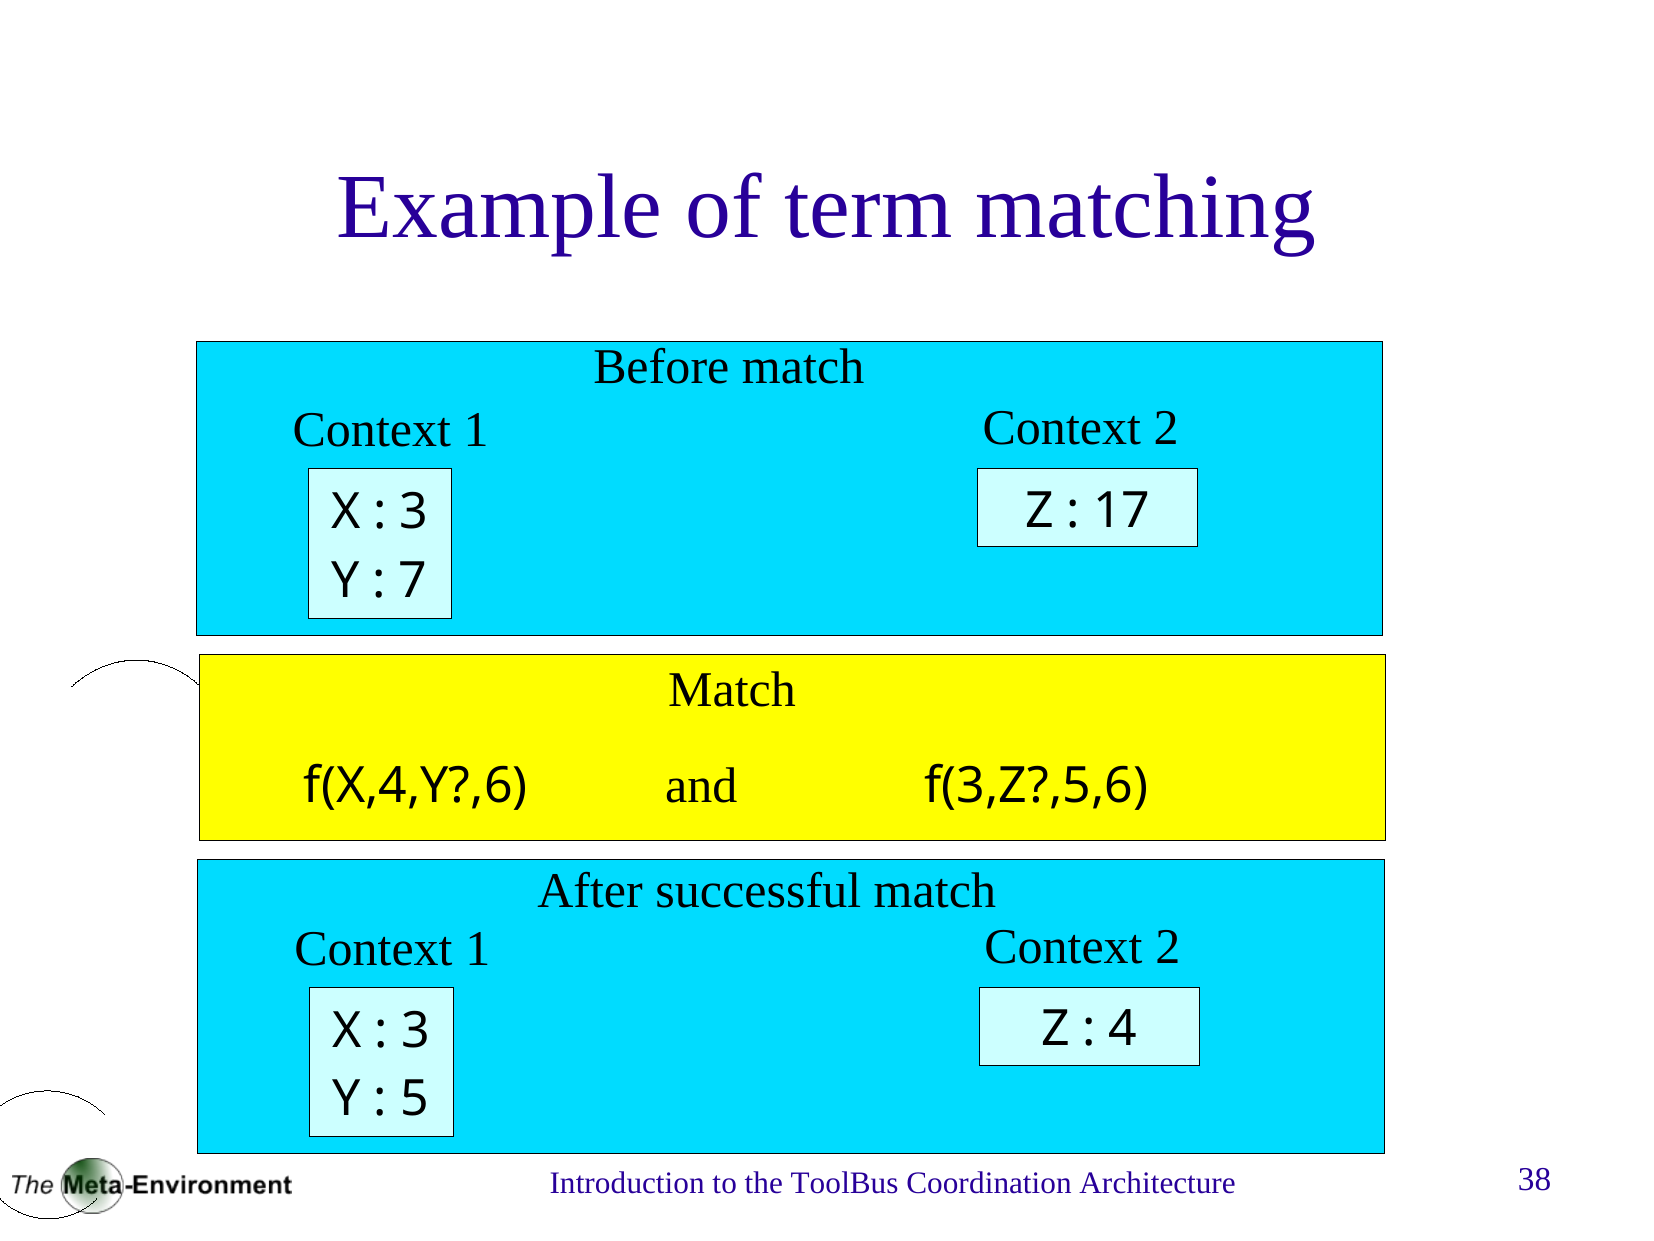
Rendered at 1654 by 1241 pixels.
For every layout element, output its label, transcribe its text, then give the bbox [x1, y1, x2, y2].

text_box [196, 341, 1383, 636]
text_box [197, 859, 1385, 1154]
text_box Context 1 [292, 401, 502, 463]
text_box Context 2 [982, 400, 1192, 461]
title Example of term matching [121, 0, 1534, 416]
text_box Z : 4 [979, 987, 1200, 1066]
text_box Z : 17 [977, 468, 1198, 547]
text_box After successful match [537, 862, 996, 924]
text_box [199, 654, 1386, 841]
picture [12, 1158, 292, 1214]
text_box Context 2 [984, 918, 1193, 980]
text_box Match [668, 661, 797, 723]
text_box X : 3 Y : 7 [308, 468, 452, 619]
text_box Context 1 [294, 920, 503, 981]
text_box f(X,4,Y?,6) and f(3,Z?,5,6) [303, 749, 1216, 819]
text_box X : 3 Y : 5 [309, 987, 454, 1137]
text_box Before match [593, 339, 865, 400]
